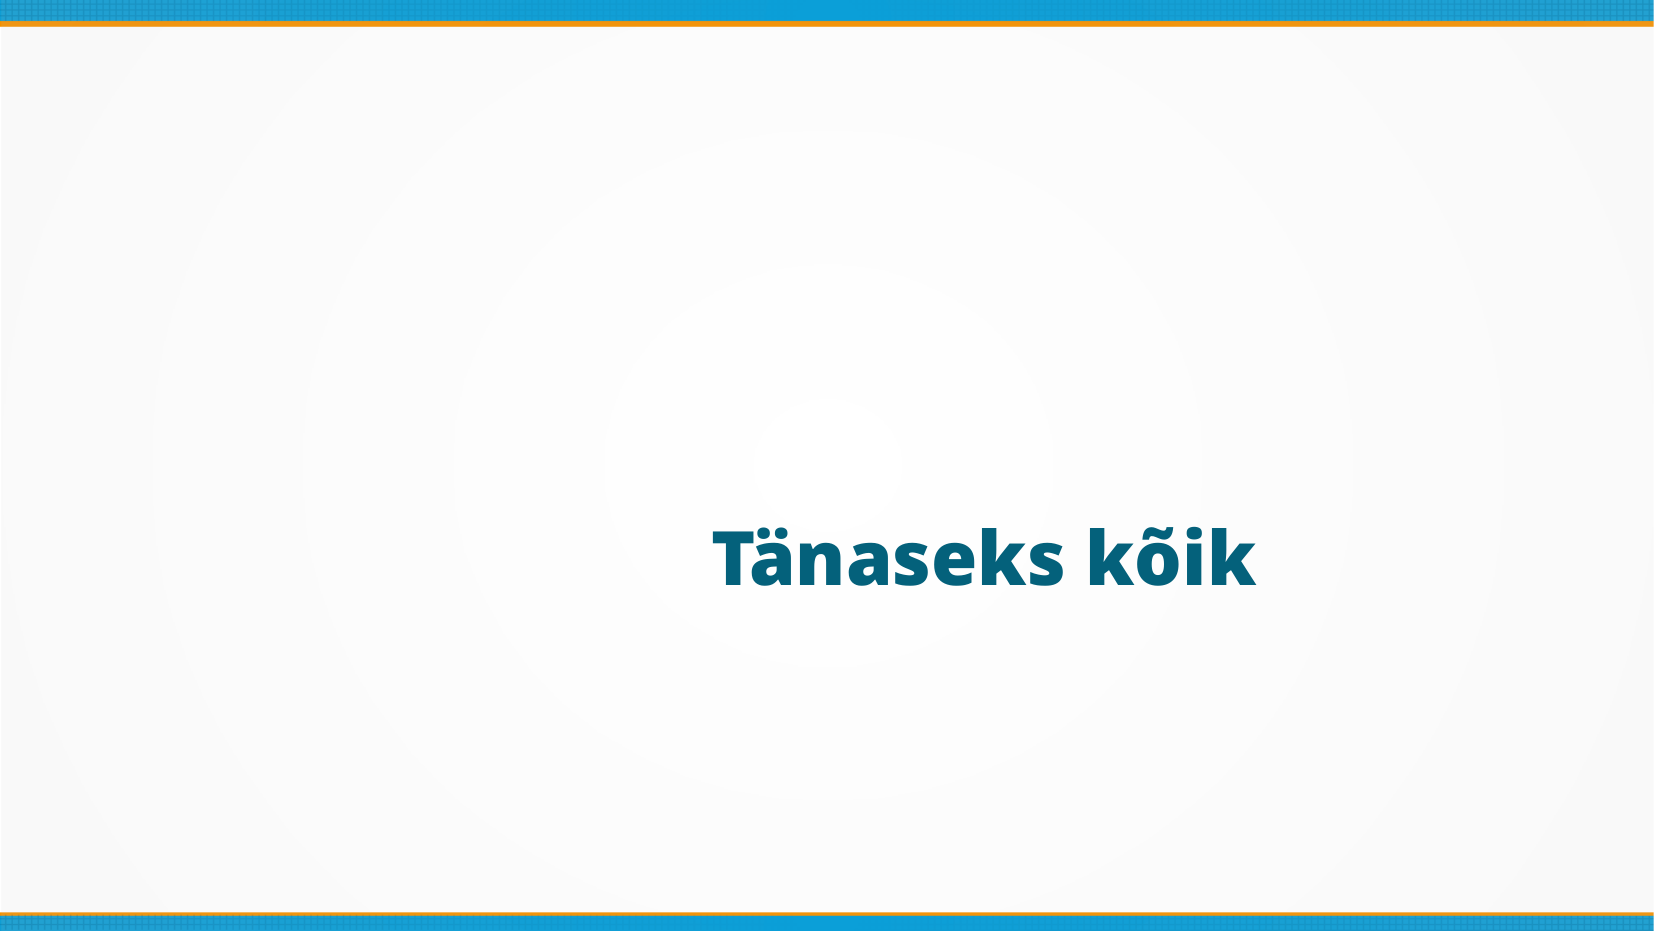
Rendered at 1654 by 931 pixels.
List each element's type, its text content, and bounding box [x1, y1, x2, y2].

subtitle Tänaseks kõik [98, 124, 1654, 931]
picture [0, 0, 1654, 931]
